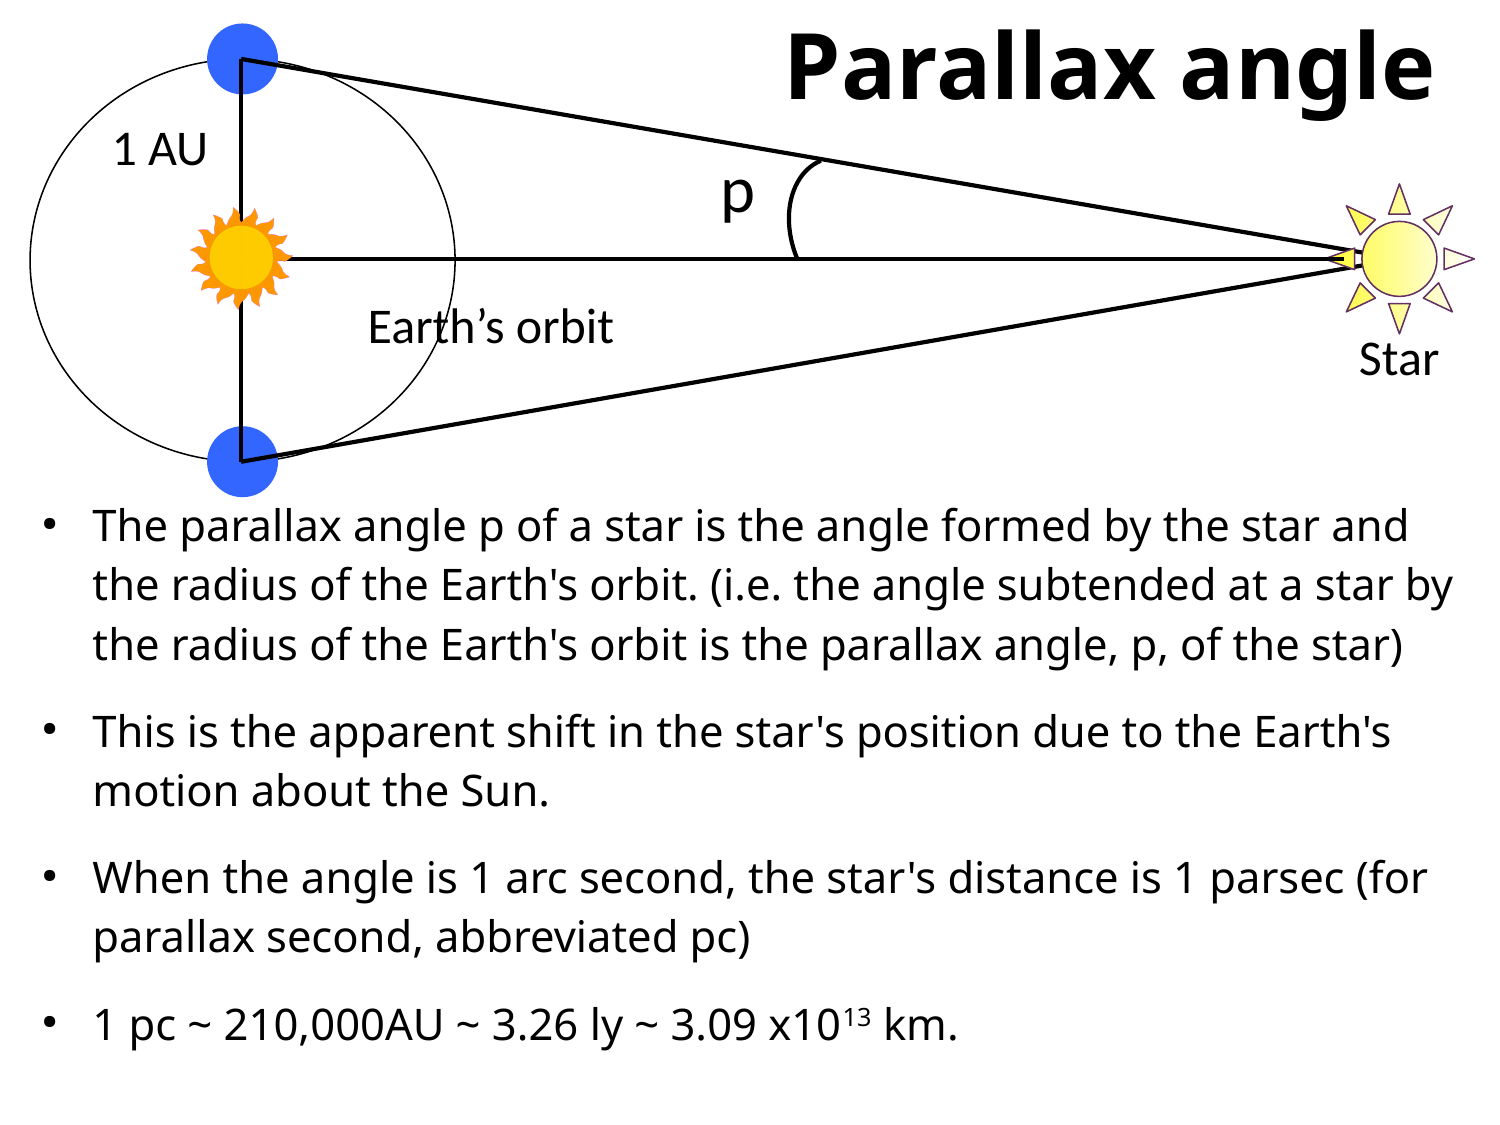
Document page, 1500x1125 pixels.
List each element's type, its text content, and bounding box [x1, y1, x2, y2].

text_box [1346, 205, 1376, 235]
text_box 1 AU [96, 108, 224, 184]
text_box [1388, 183, 1411, 215]
text_box [207, 427, 278, 497]
picture [190, 207, 293, 310]
text_box [1444, 248, 1475, 270]
text_box [207, 24, 278, 94]
list The parallax angle p of a star is the angle formed by the star and the radius of the Earth's orbit. (i.e. the angle subtended at a star by the radius of the Earth's orbit is the parallax angle, p, of the star) This is the apparent shift in the star's position due to the Earth's motion about the Sun. When the angle is 1 arc second, the star's distance is 1 parsec (for parallax second, abbreviated pc) 1 pc ~ 210,000AU ~ 3.26 ly ~ 3.09 x1013 km. [25, 495, 1466, 1081]
text_box [1423, 282, 1453, 312]
text_box [1388, 303, 1411, 318]
title Parallax angle [750, 10, 1471, 118]
text_box [1329, 248, 1355, 270]
text_box [1346, 282, 1376, 312]
text_box Star [1344, 318, 1455, 393]
text_box [1361, 221, 1437, 297]
text_box Earth’s orbit [352, 286, 630, 362]
text_box p [705, 137, 771, 233]
text_box [243, 426, 277, 459]
text_box [1423, 205, 1453, 235]
text_box [243, 62, 277, 94]
